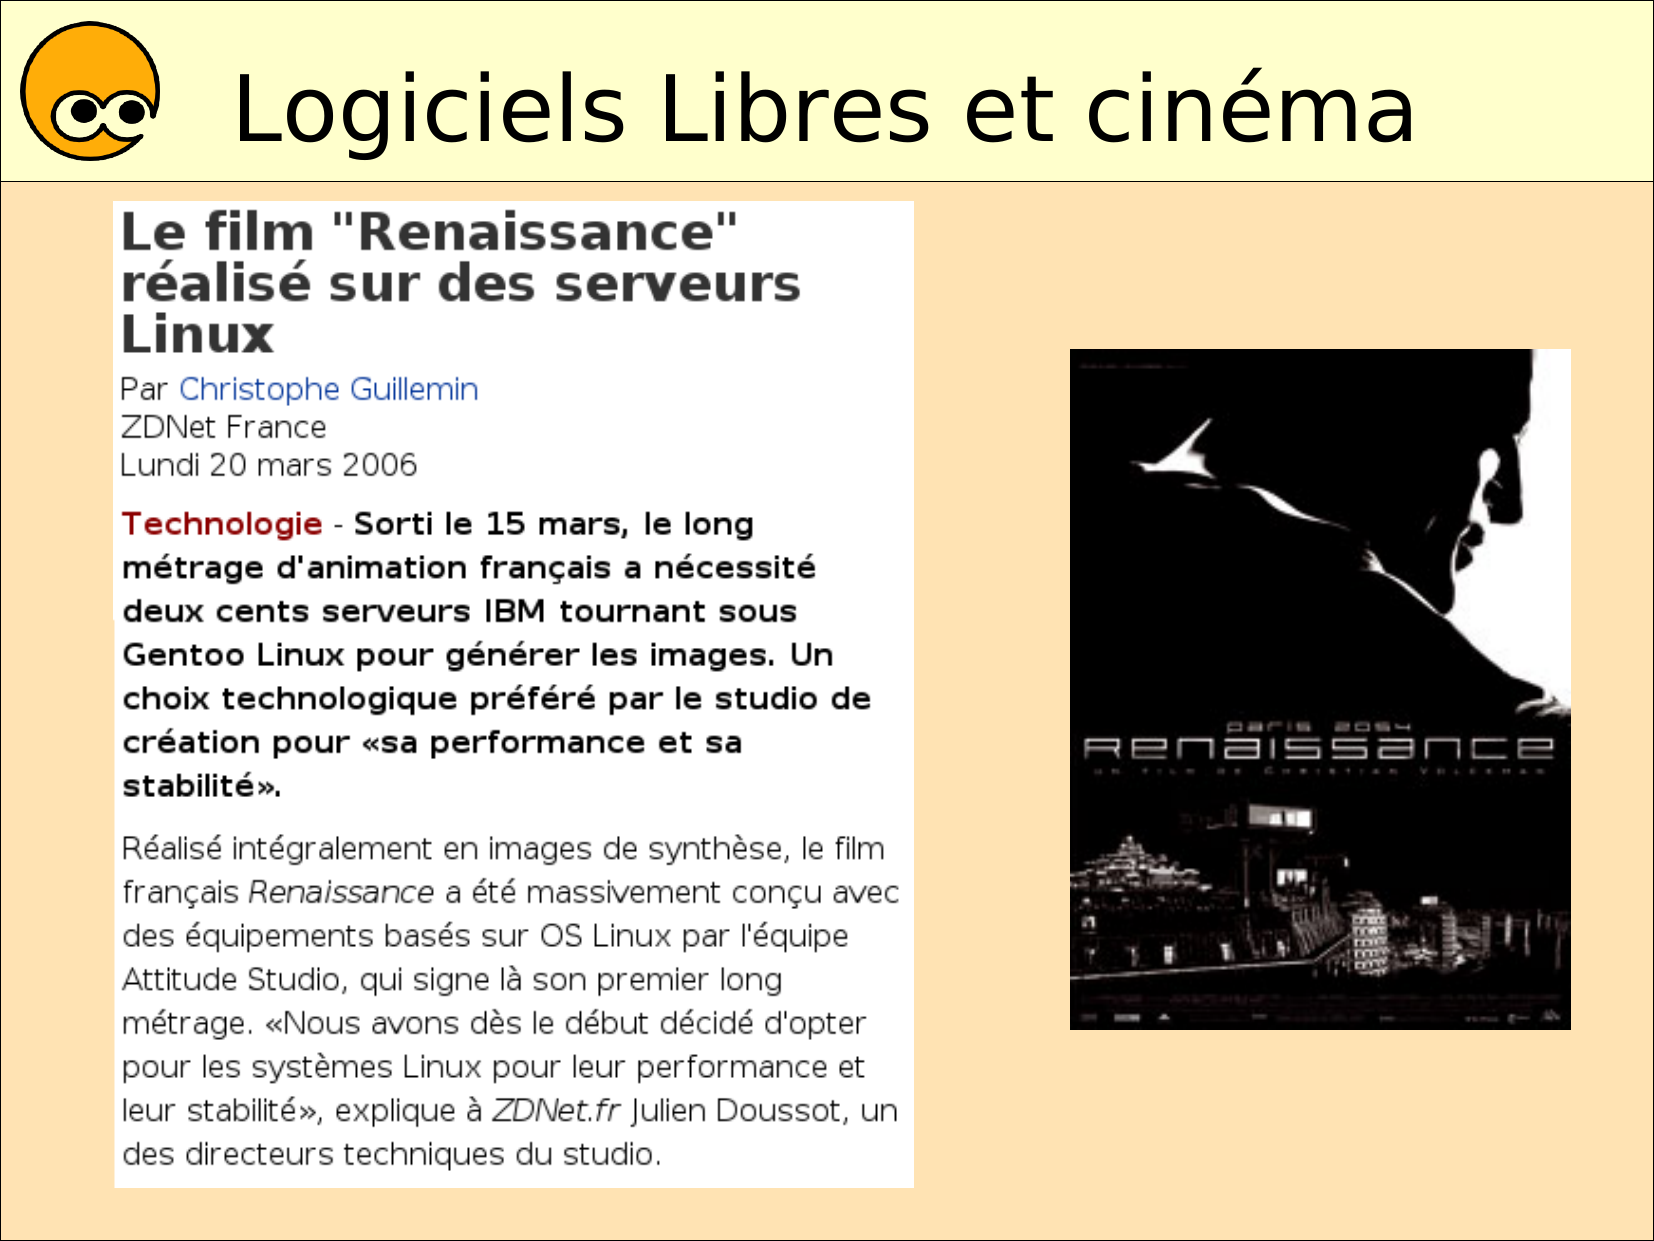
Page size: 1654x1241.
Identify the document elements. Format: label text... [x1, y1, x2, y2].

title Logiciels Libres et cinéma [0, 49, 1654, 170]
picture [20, 21, 160, 49]
picture [113, 201, 914, 1188]
picture [1070, 349, 1571, 1030]
